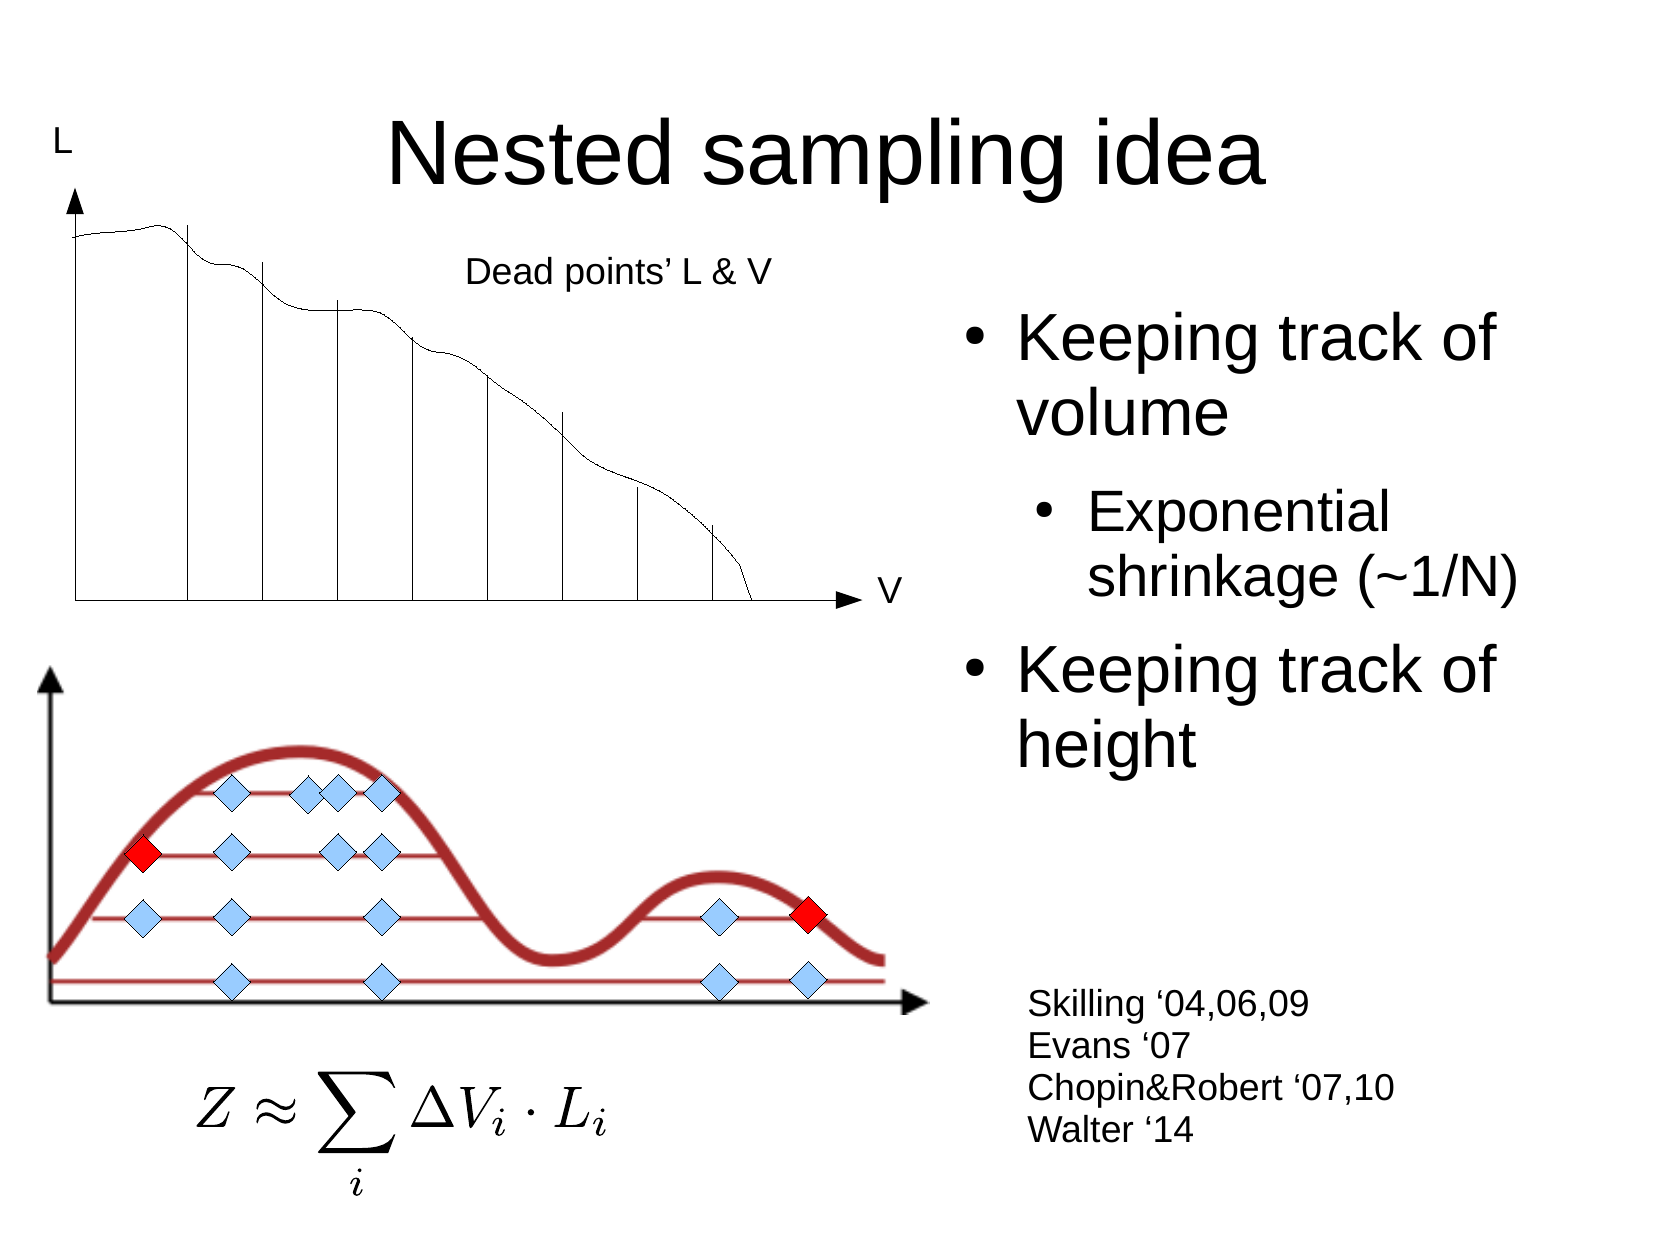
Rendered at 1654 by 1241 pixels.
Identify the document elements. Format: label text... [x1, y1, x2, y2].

text_box [363, 774, 401, 812]
text_box [363, 898, 401, 936]
text_box [700, 898, 739, 936]
text_box [213, 898, 251, 936]
text_box [700, 963, 739, 1001]
text_box [289, 774, 357, 814]
text_box Skilling ‘04,06,09 Evans ‘07 Chopin&Robert ‘07,10 Walter ‘14 [1012, 975, 1651, 1201]
text_box [193, 1065, 608, 1196]
list Keeping track of volume Exponential shrinkage (~1/N) Keeping track of height [945, 300, 1654, 1013]
text_box L [37, 112, 113, 170]
title Nested sampling idea [82, 49, 1571, 257]
text_box [124, 899, 162, 938]
text_box [363, 833, 401, 871]
text_box [789, 896, 828, 934]
text_box [213, 833, 251, 871]
text_box V [862, 562, 938, 620]
text_box [213, 963, 251, 1001]
text_box [124, 834, 162, 873]
text_box [213, 774, 251, 812]
text_box [319, 833, 357, 871]
text_box [789, 961, 828, 999]
picture [37, 664, 930, 1015]
text_box Dead points’ L & V [450, 243, 863, 338]
text_box [363, 963, 401, 1001]
